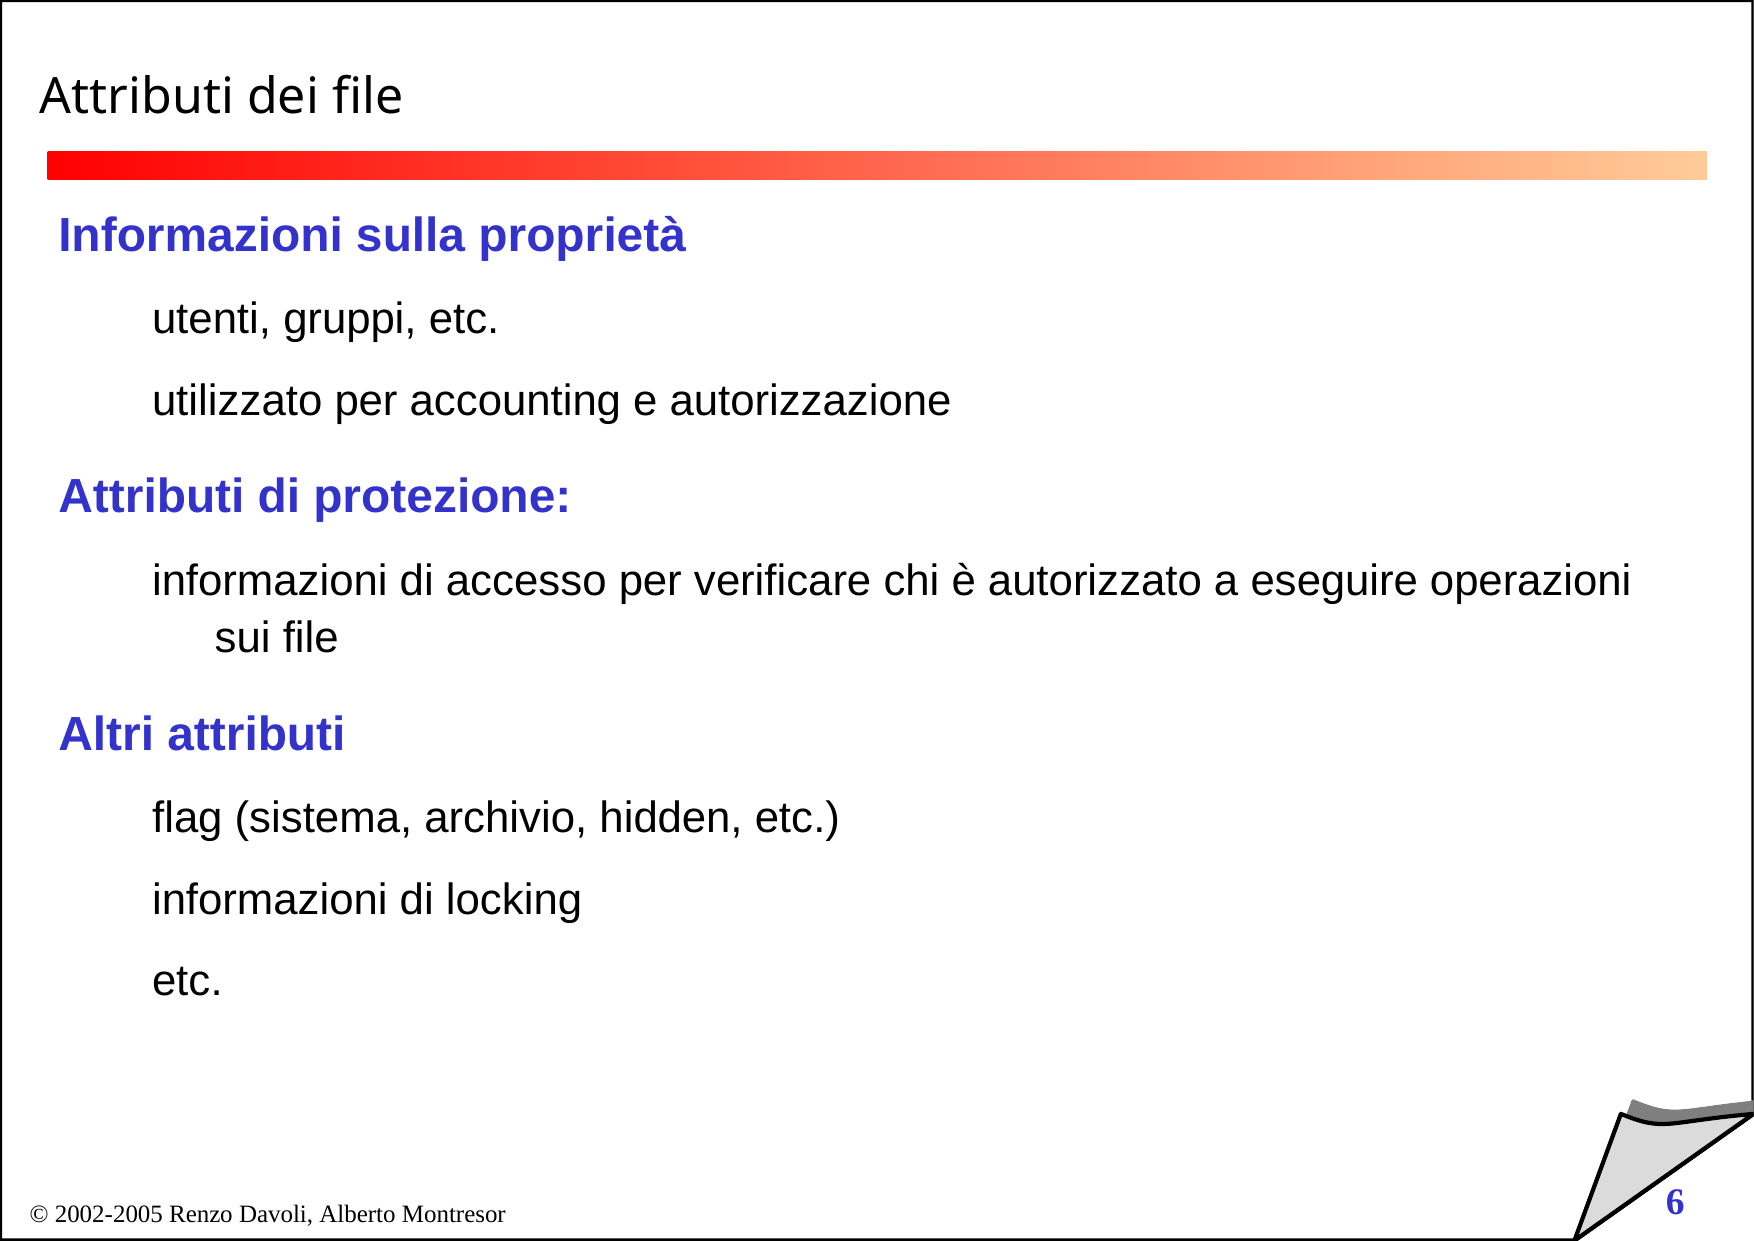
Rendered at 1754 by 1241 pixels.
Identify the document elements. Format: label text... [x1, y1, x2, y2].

text_box Start [1469, 152, 1474, 179]
text_box 6-11 [1074, 152, 1078, 179]
title Attributi dei file [40, 49, 1713, 144]
list Informazioni sulla proprietà utenti, gruppi, etc. utilizzato per accounting e autorizzazione Attributi di protezione: informazioni di accesso per verificare chi è autorizzato a eseguire operazioni sui file Altri attributi flag (sistema, archivio, hidden, etc.) informazioni di locking etc. [58, 206, 1695, 1087]
